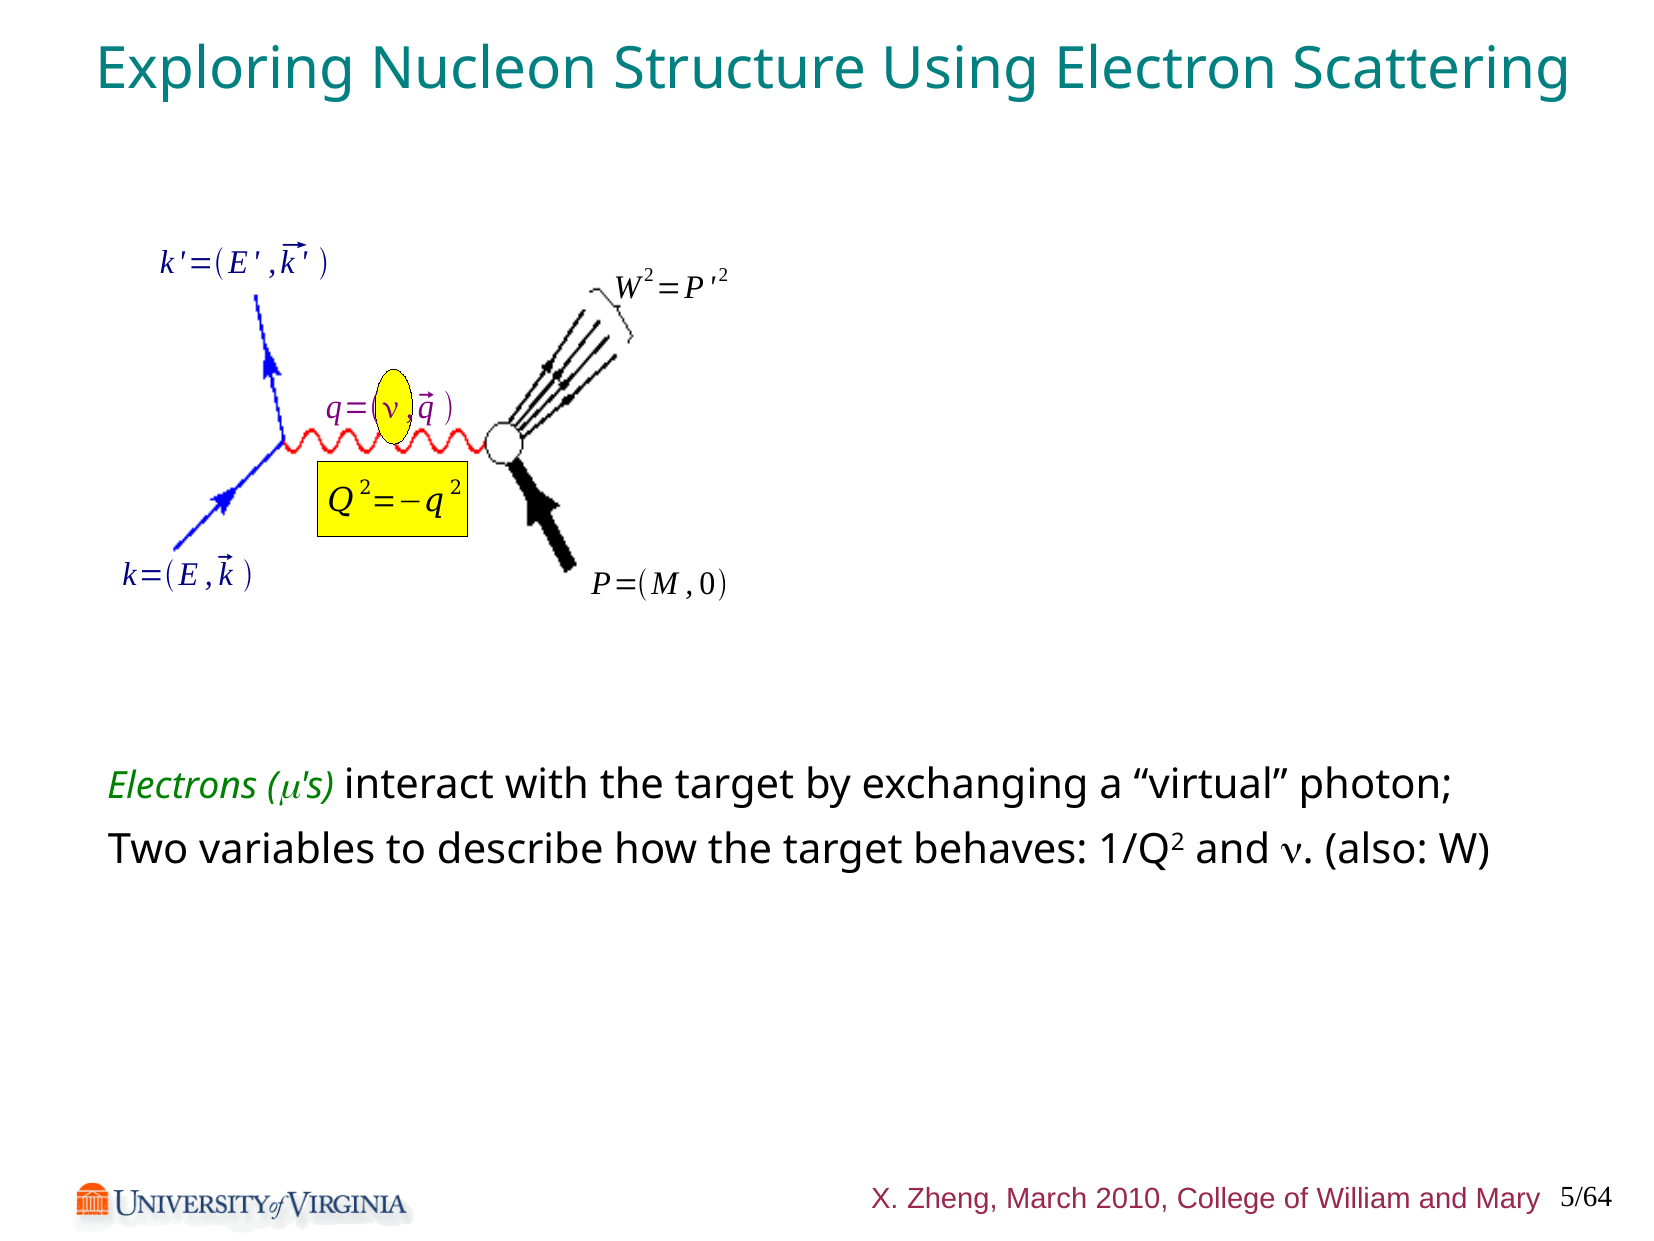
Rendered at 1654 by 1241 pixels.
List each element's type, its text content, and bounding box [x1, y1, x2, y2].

picture [53, 1165, 427, 1241]
text_box [317, 461, 468, 537]
picture [172, 274, 718, 624]
chart [317, 379, 462, 428]
chart [150, 236, 336, 284]
chart [112, 548, 261, 595]
chart [319, 476, 470, 520]
title Exploring Nucleon Structure Using Electron Scattering [25, 10, 1642, 123]
text_box [381, 369, 407, 379]
text_box Electrons (m's) interact with the target by exchanging a “virtual” photon; Two variables to describe how the target behaves: 1/Q2 and n. (also: W) [37, 745, 1613, 1070]
text_box [378, 428, 410, 445]
chart [581, 557, 735, 604]
chart [605, 259, 736, 307]
